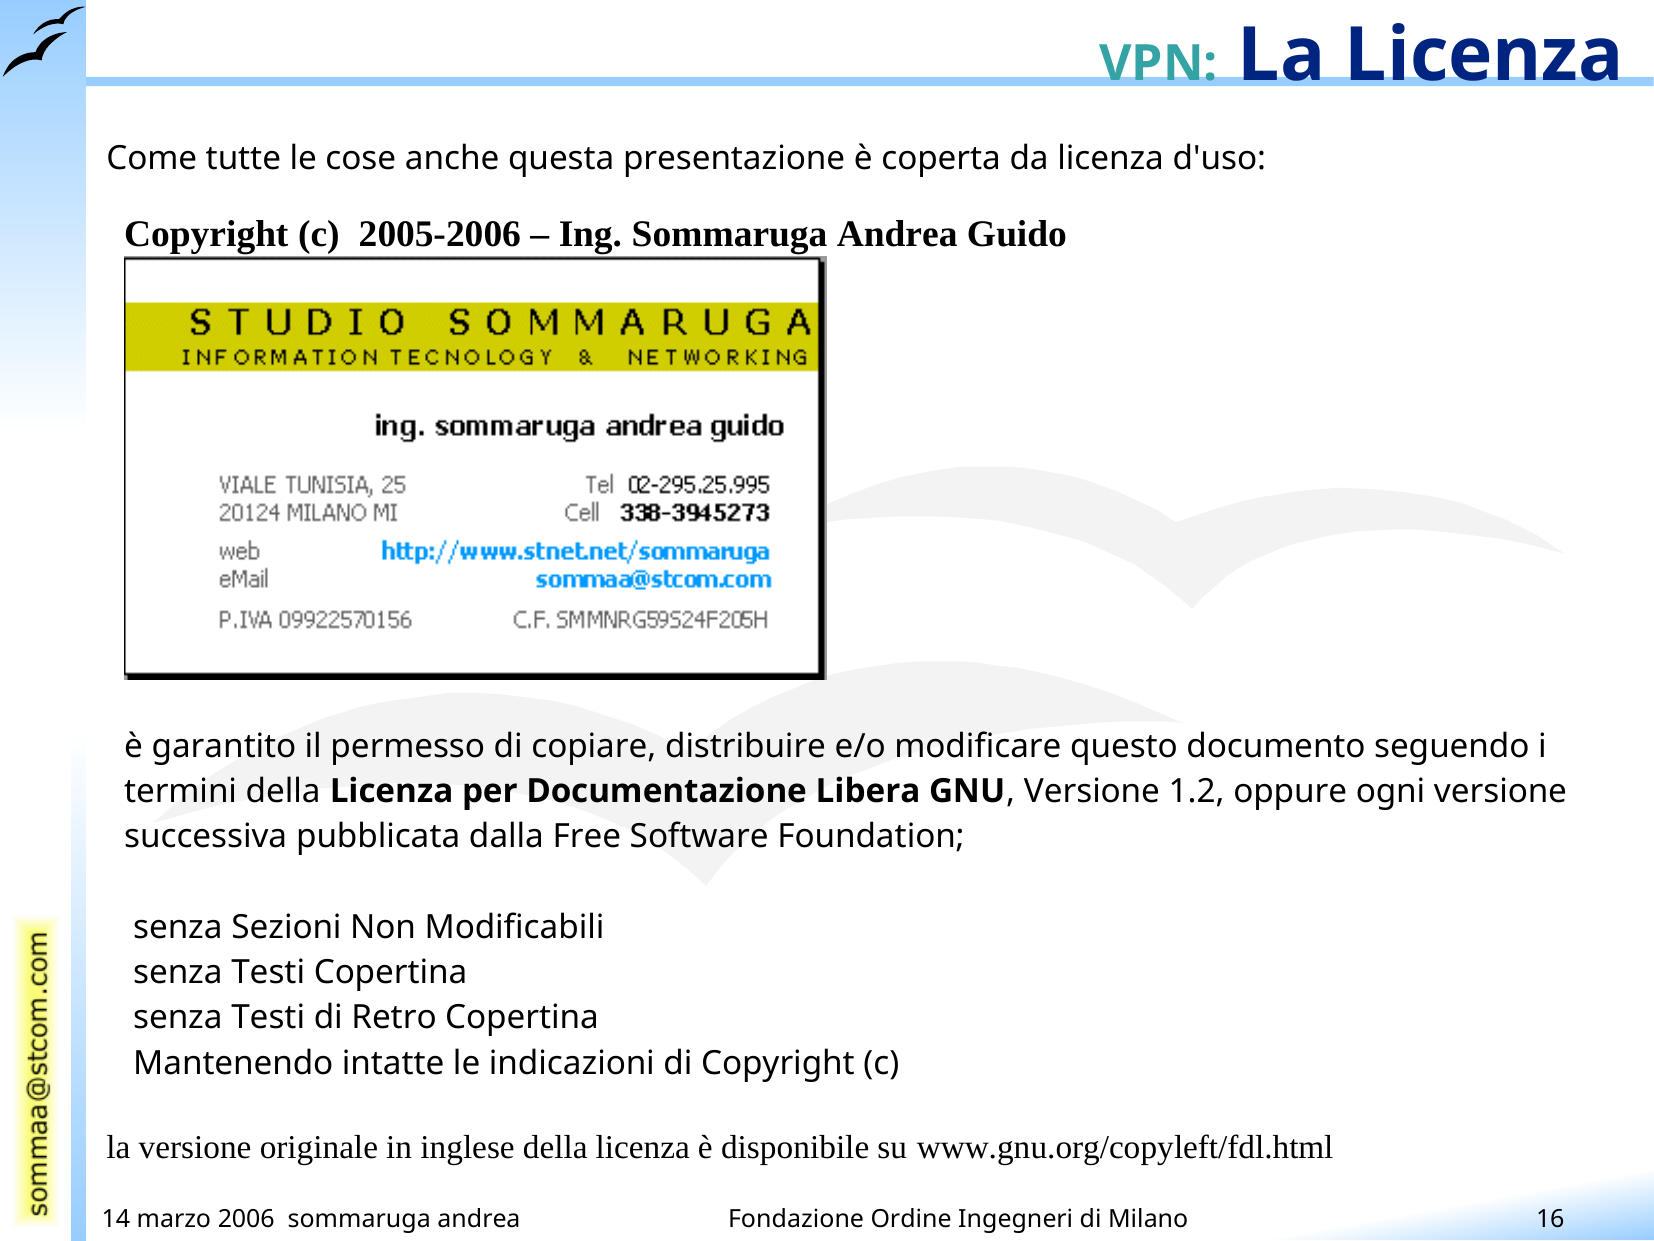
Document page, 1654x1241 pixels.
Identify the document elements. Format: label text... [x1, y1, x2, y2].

picture [124, 256, 827, 680]
title VPN: La Licenza [85, 0, 1654, 104]
list Come tutte le cose anche questa presentazione è coperta da licenza d'uso: Copyright (c) 2005-2006 – Ing. Sommaruga Andrea Guido è garantito il permesso di copiare, distribuire e/o modificare questo documento seguendo i termini della Licenza per Documentazione Libera GNU, Versione 1.2, oppure ogni versione successiva pubblicata dalla Free Software Foundation; senza Sezioni Non Modificabili senza Testi Copertina senza Testi di Retro Copertina Mantenendo intatte le indicazioni di Copyright (c) la versione originale in inglese della licenza è disponibile su www.gnu.org/copyleft/fdl.html [85, 134, 1628, 1163]
picture [12, 915, 60, 1228]
